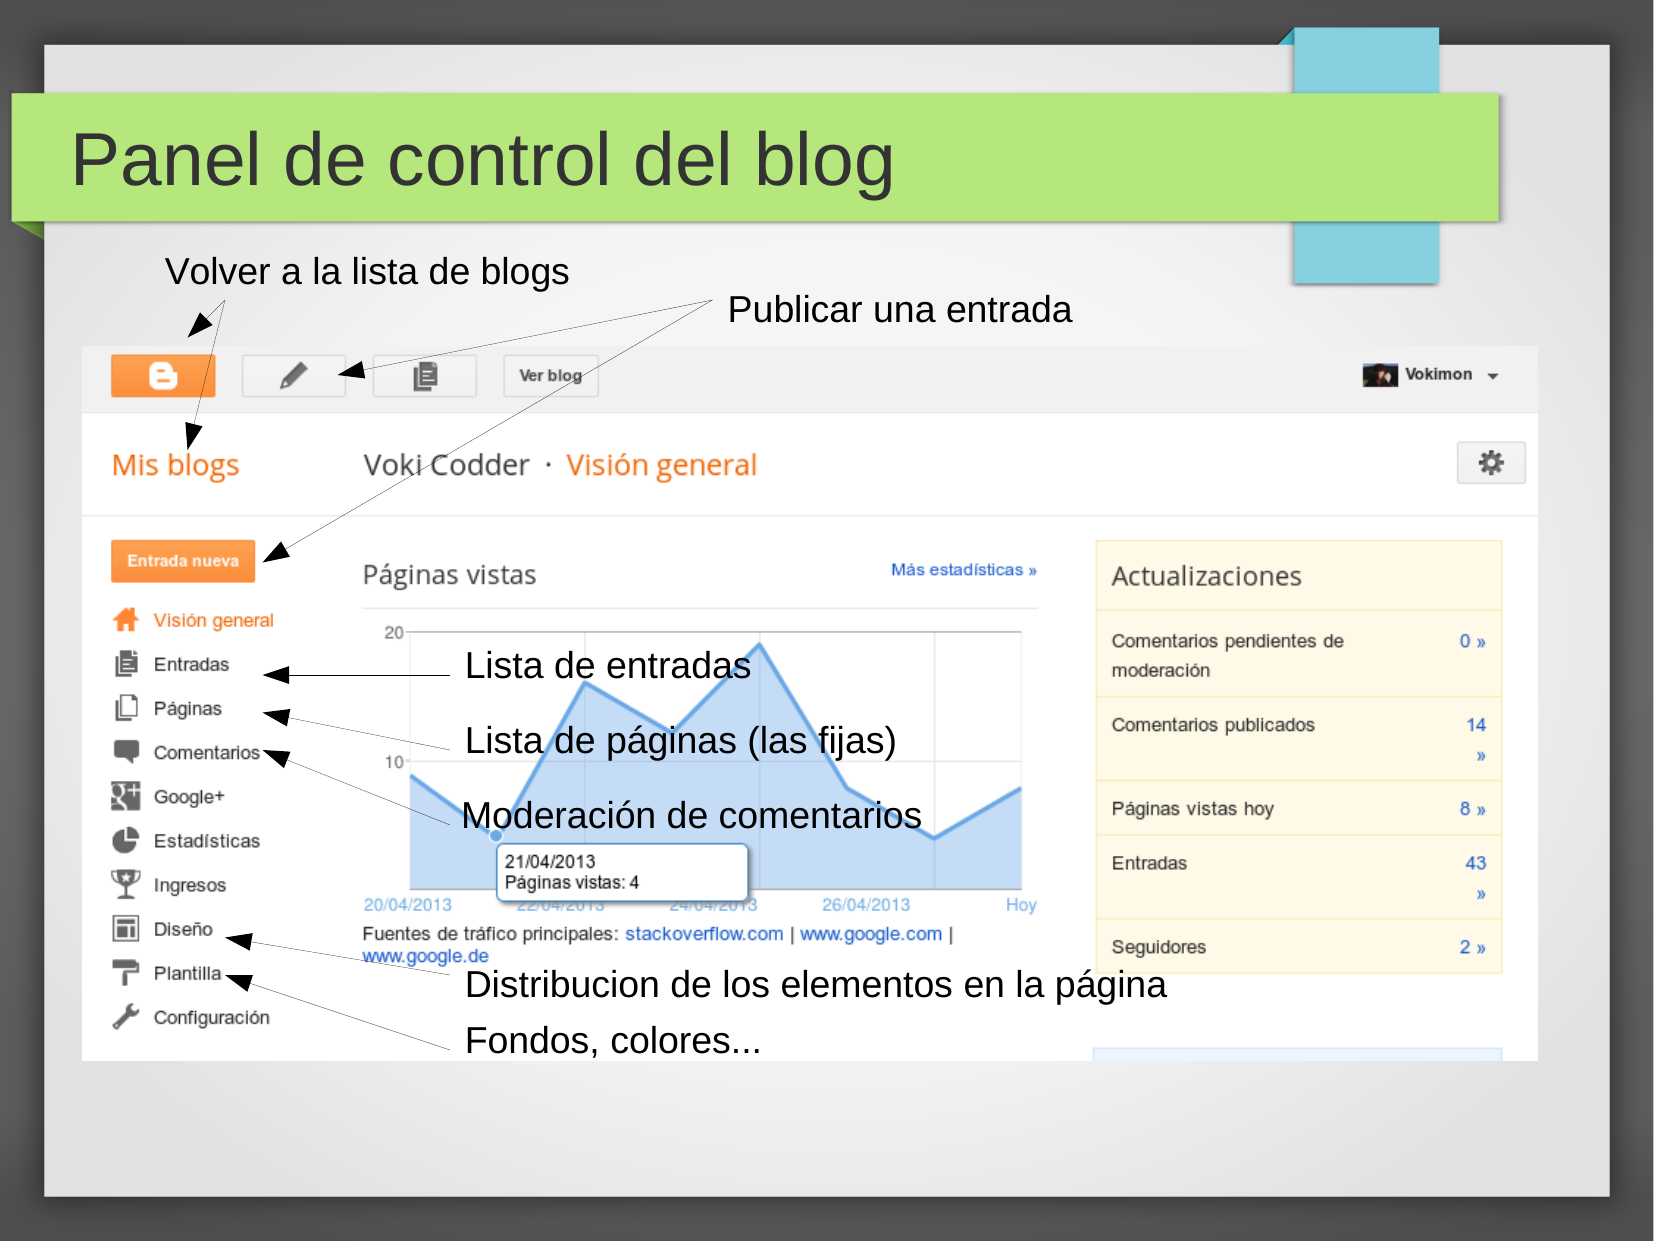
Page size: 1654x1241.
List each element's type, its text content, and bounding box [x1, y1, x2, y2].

text_box Distribucion de los elementos en la página [450, 955, 1183, 1013]
text_box Lista de páginas (las fijas) [450, 712, 913, 770]
text_box Moderación de comentarios [446, 787, 938, 845]
picture [0, 0, 1654, 1241]
text_box Lista de entradas [450, 637, 767, 695]
title Panel de control del blog [70, 106, 1229, 213]
text_box Fondos, colores... [450, 1012, 778, 1070]
text_box Publicar una entrada [712, 280, 1088, 338]
text_box Volver a la lista de blogs [150, 243, 586, 301]
